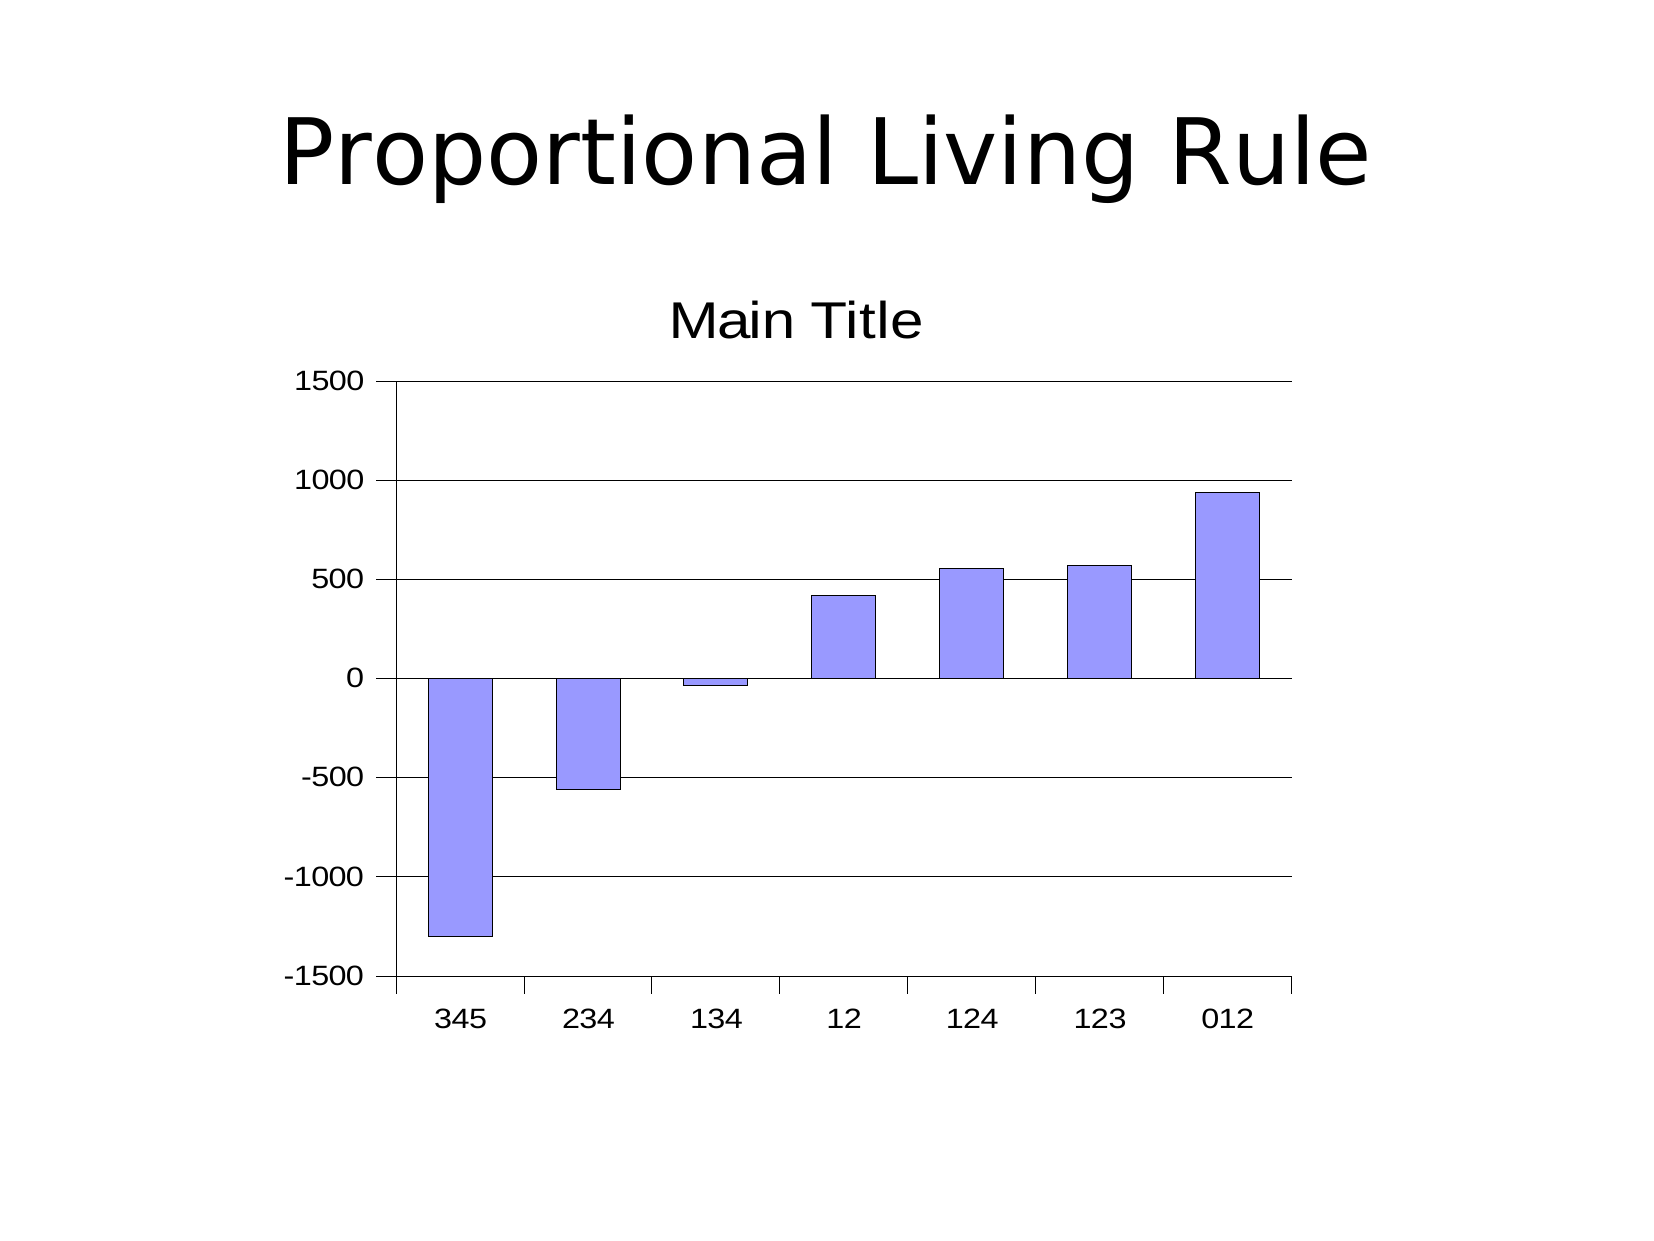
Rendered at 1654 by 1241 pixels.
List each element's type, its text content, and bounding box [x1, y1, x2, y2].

chart [262, 262, 1313, 1051]
title Proportional Living Rule [82, 56, 1571, 250]
